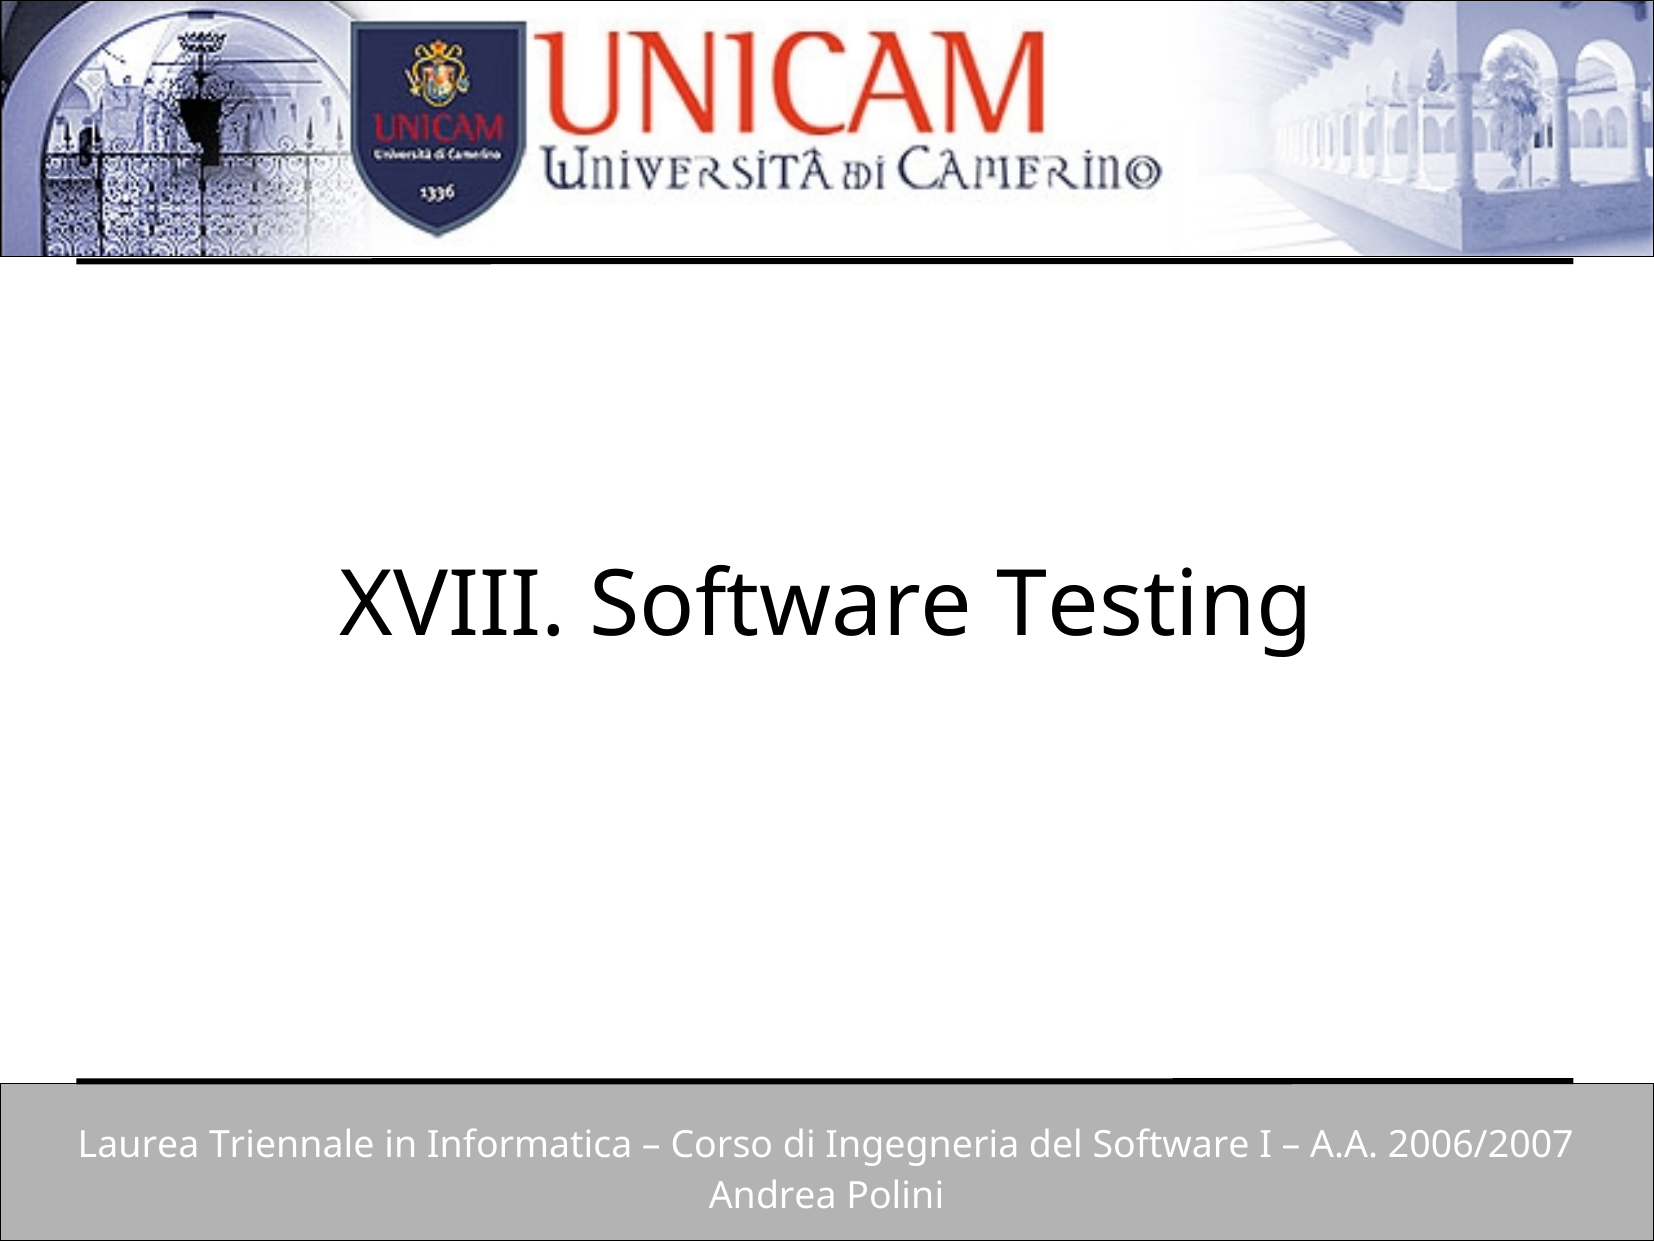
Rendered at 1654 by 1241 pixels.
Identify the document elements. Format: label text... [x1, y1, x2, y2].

picture [1, 1, 1653, 256]
title XVIII. Software Testing [82, 495, 1571, 704]
